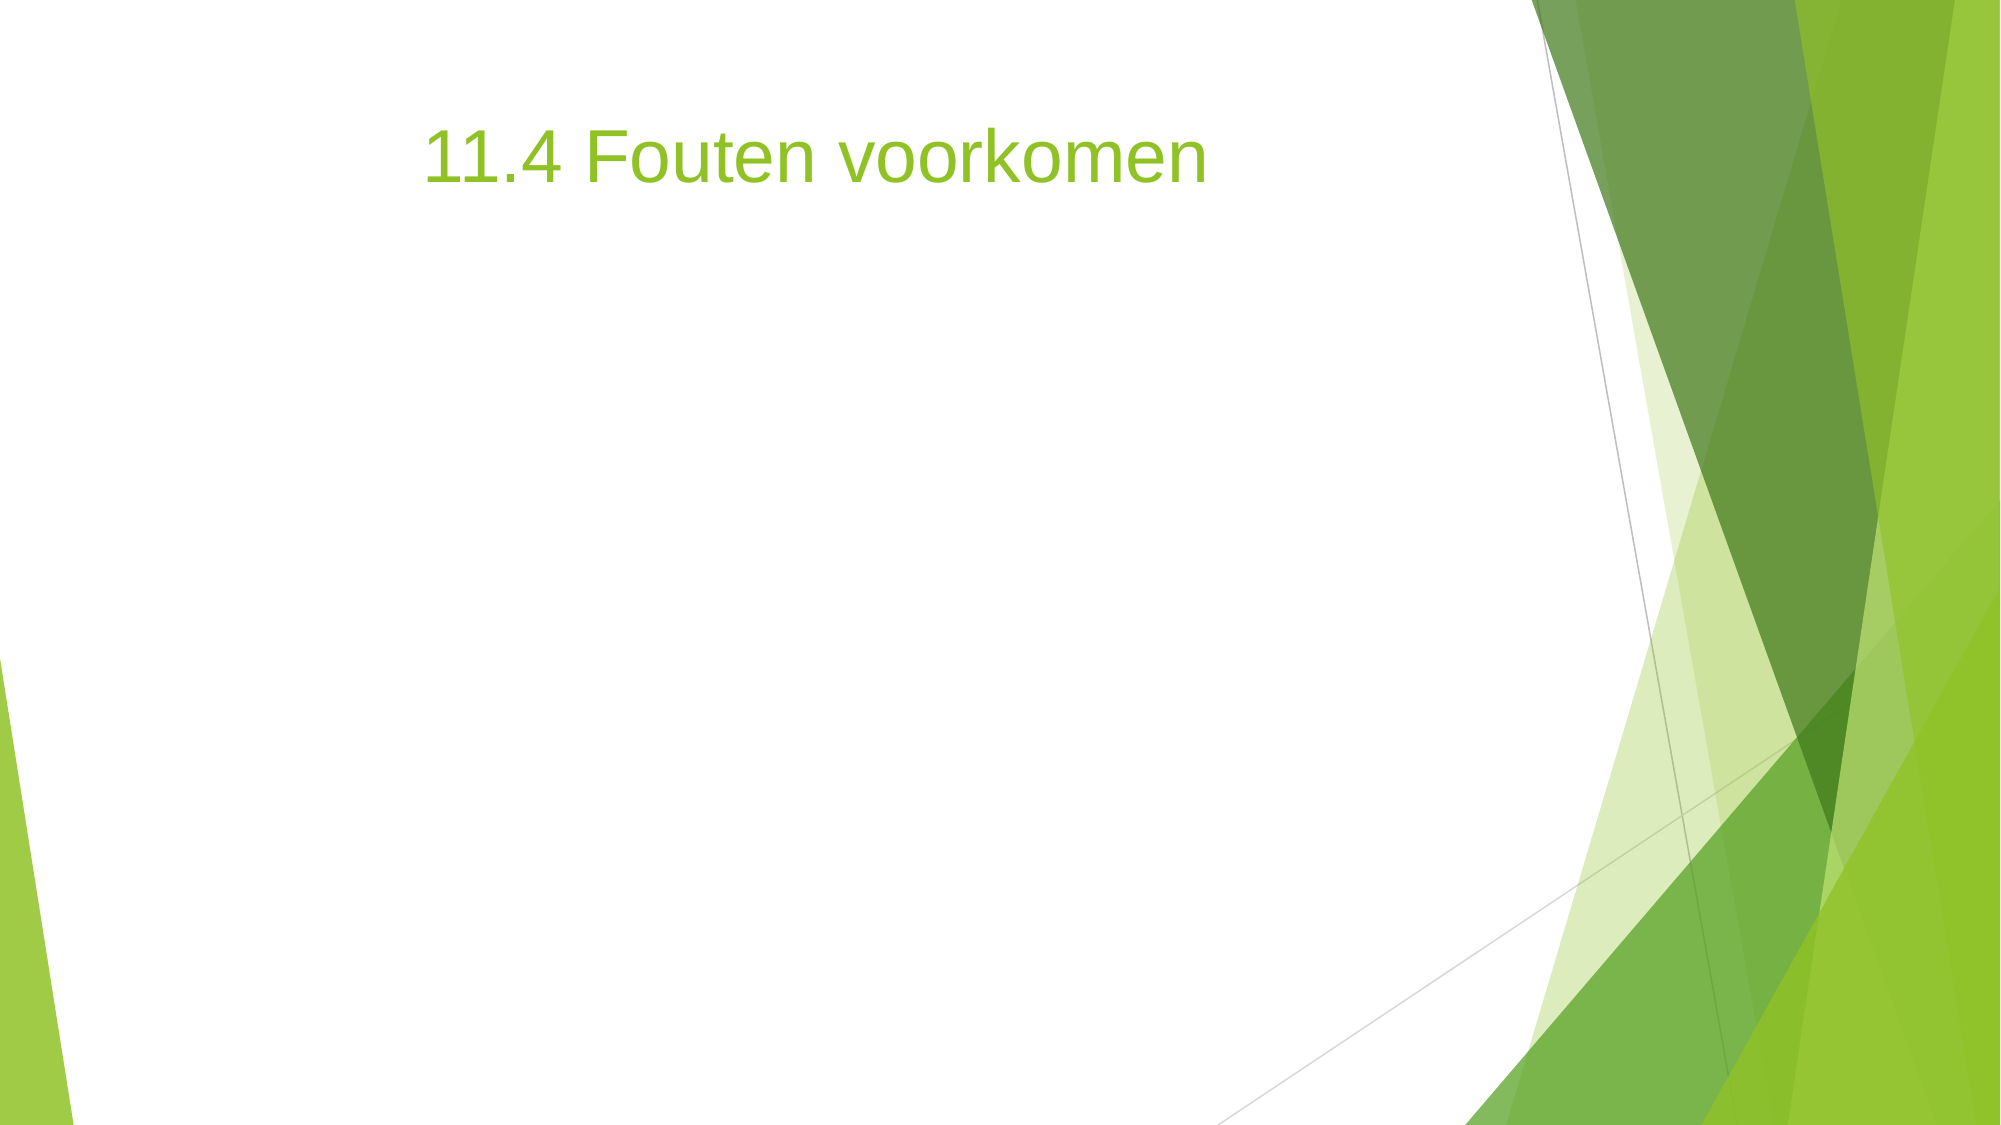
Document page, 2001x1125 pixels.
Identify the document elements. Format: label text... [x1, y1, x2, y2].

title 11.4 Fouten voorkomen [111, 99, 1522, 317]
